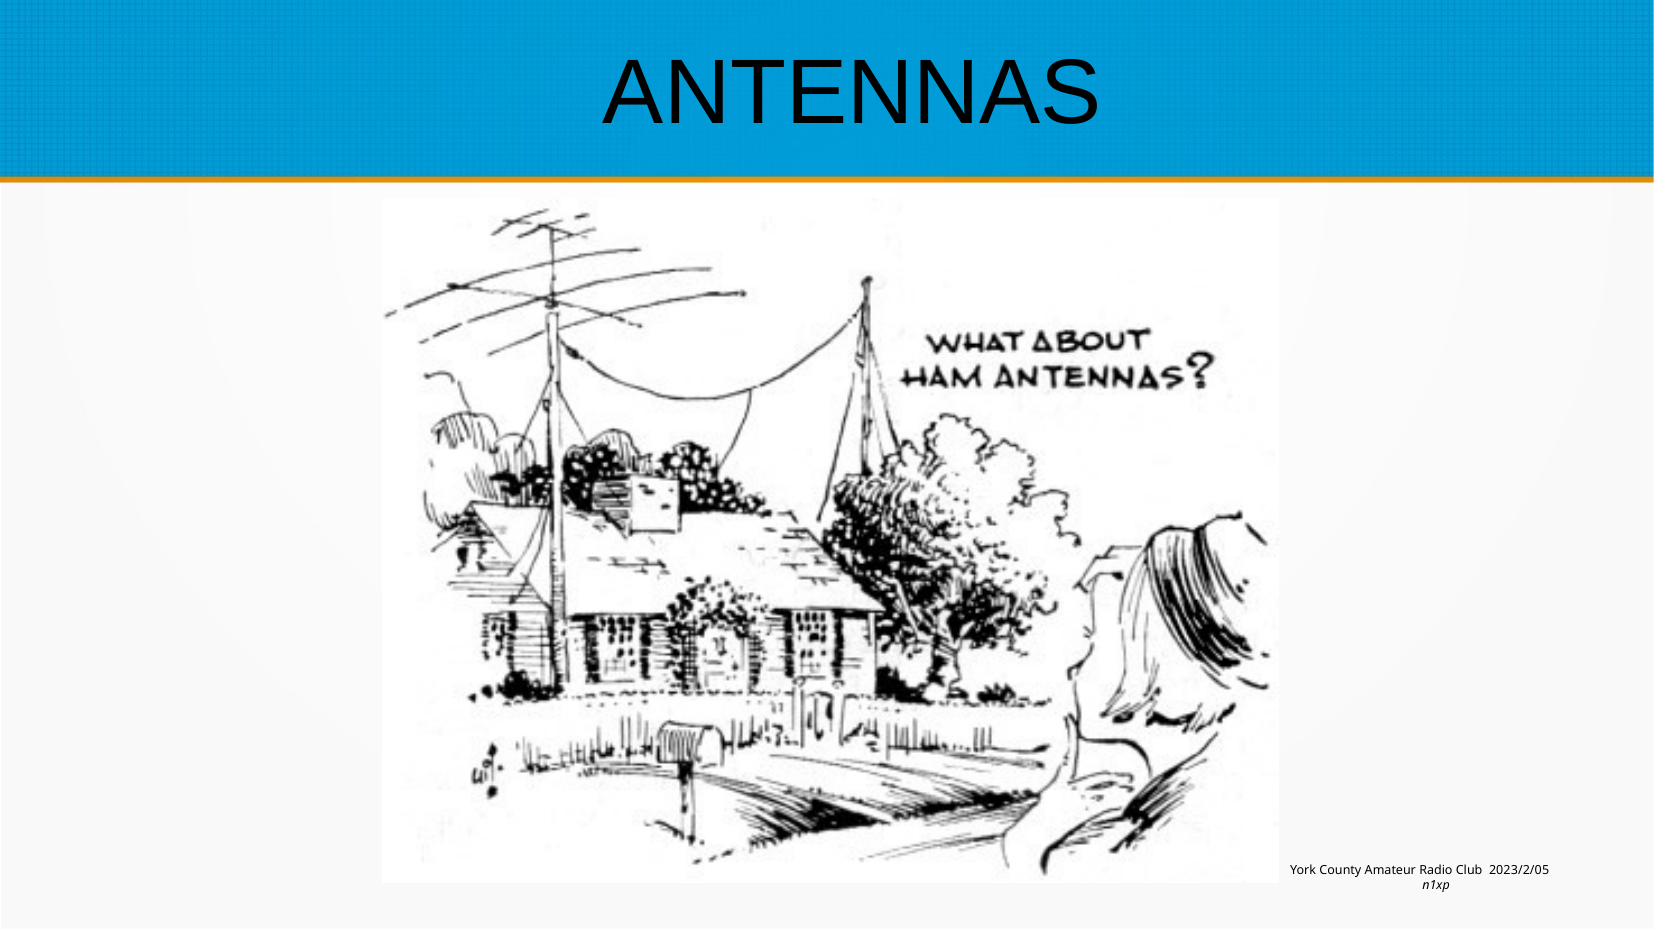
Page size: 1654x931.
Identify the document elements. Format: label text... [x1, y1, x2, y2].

picture [0, 175, 1654, 931]
text_box ANTENNAS [230, 33, 1475, 151]
text_box York County Amateur Radio Club 2023/2/05 n1xp [1284, 856, 1588, 897]
